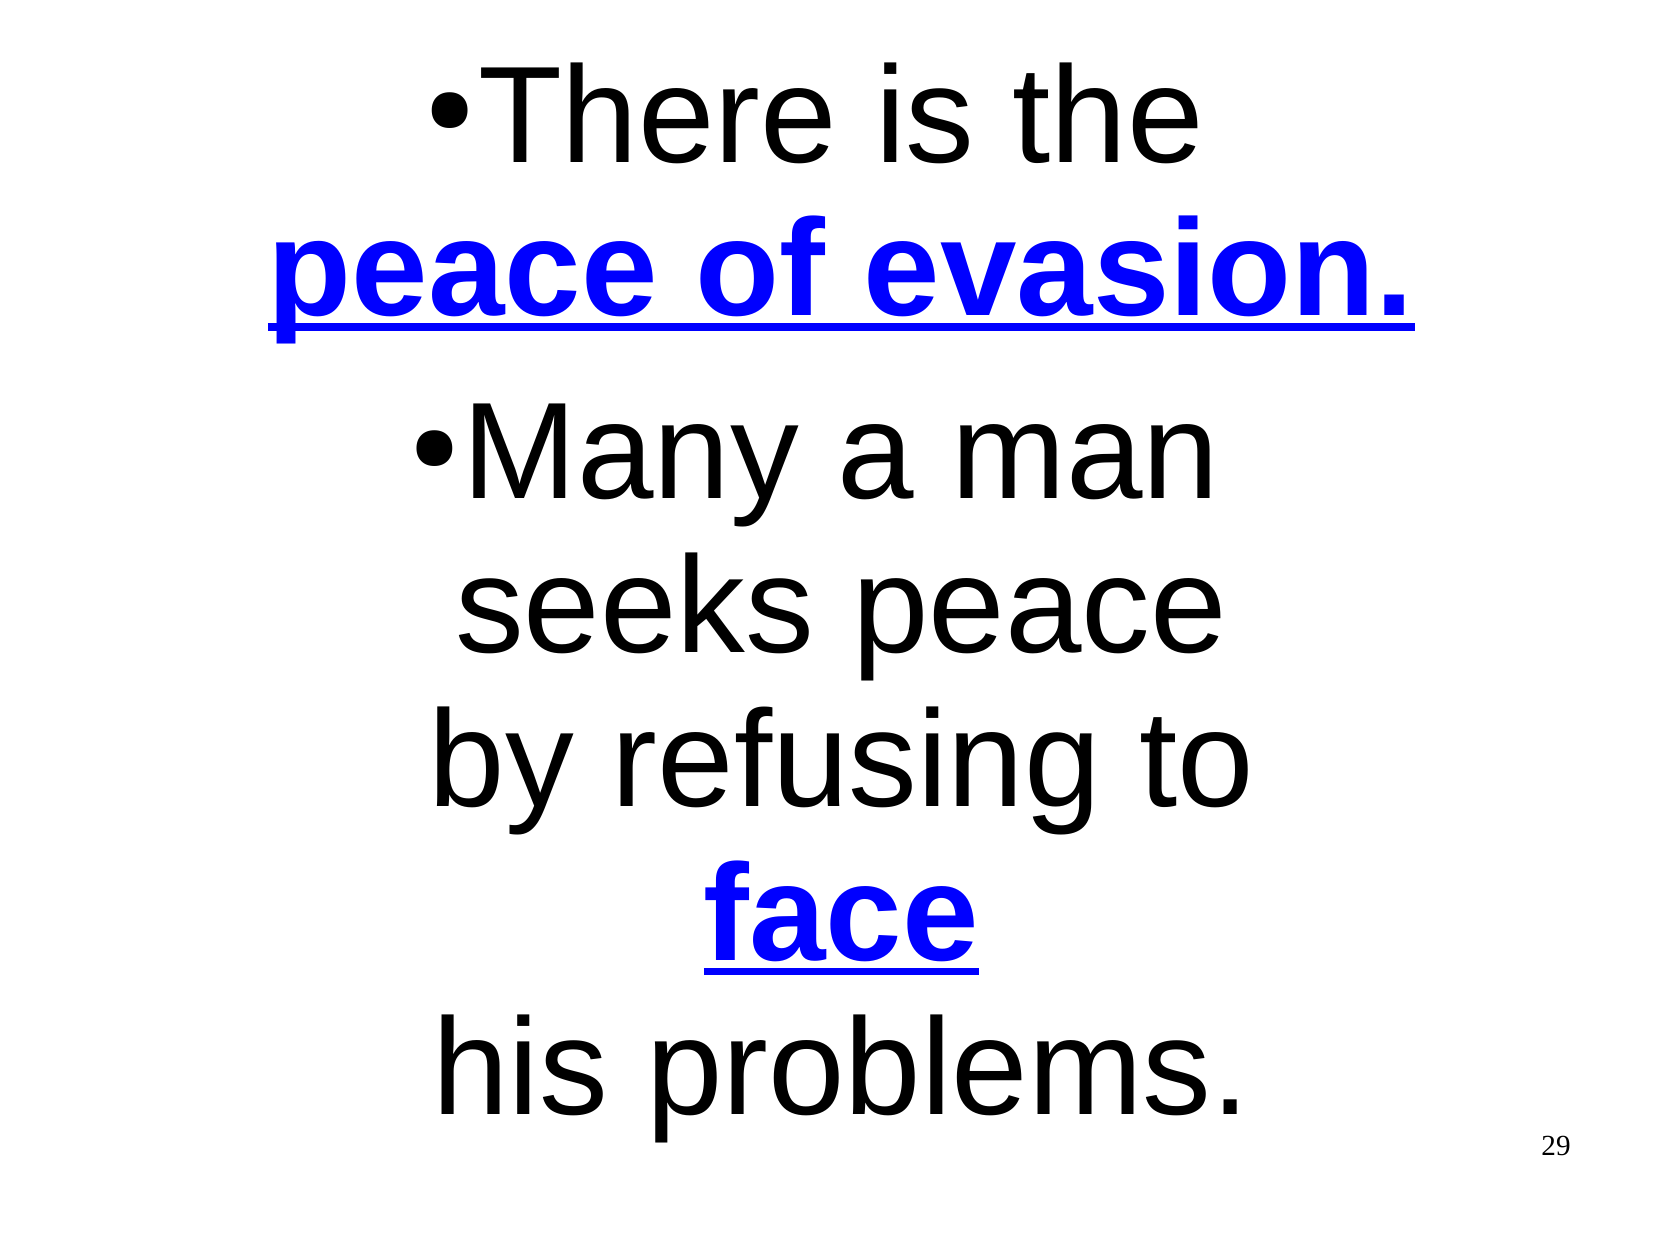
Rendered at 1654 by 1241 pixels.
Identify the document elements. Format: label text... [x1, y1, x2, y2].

list There is the peace of evasion. Many a man seeks peace by refusing to face his problems. [37, 37, 1613, 1238]
